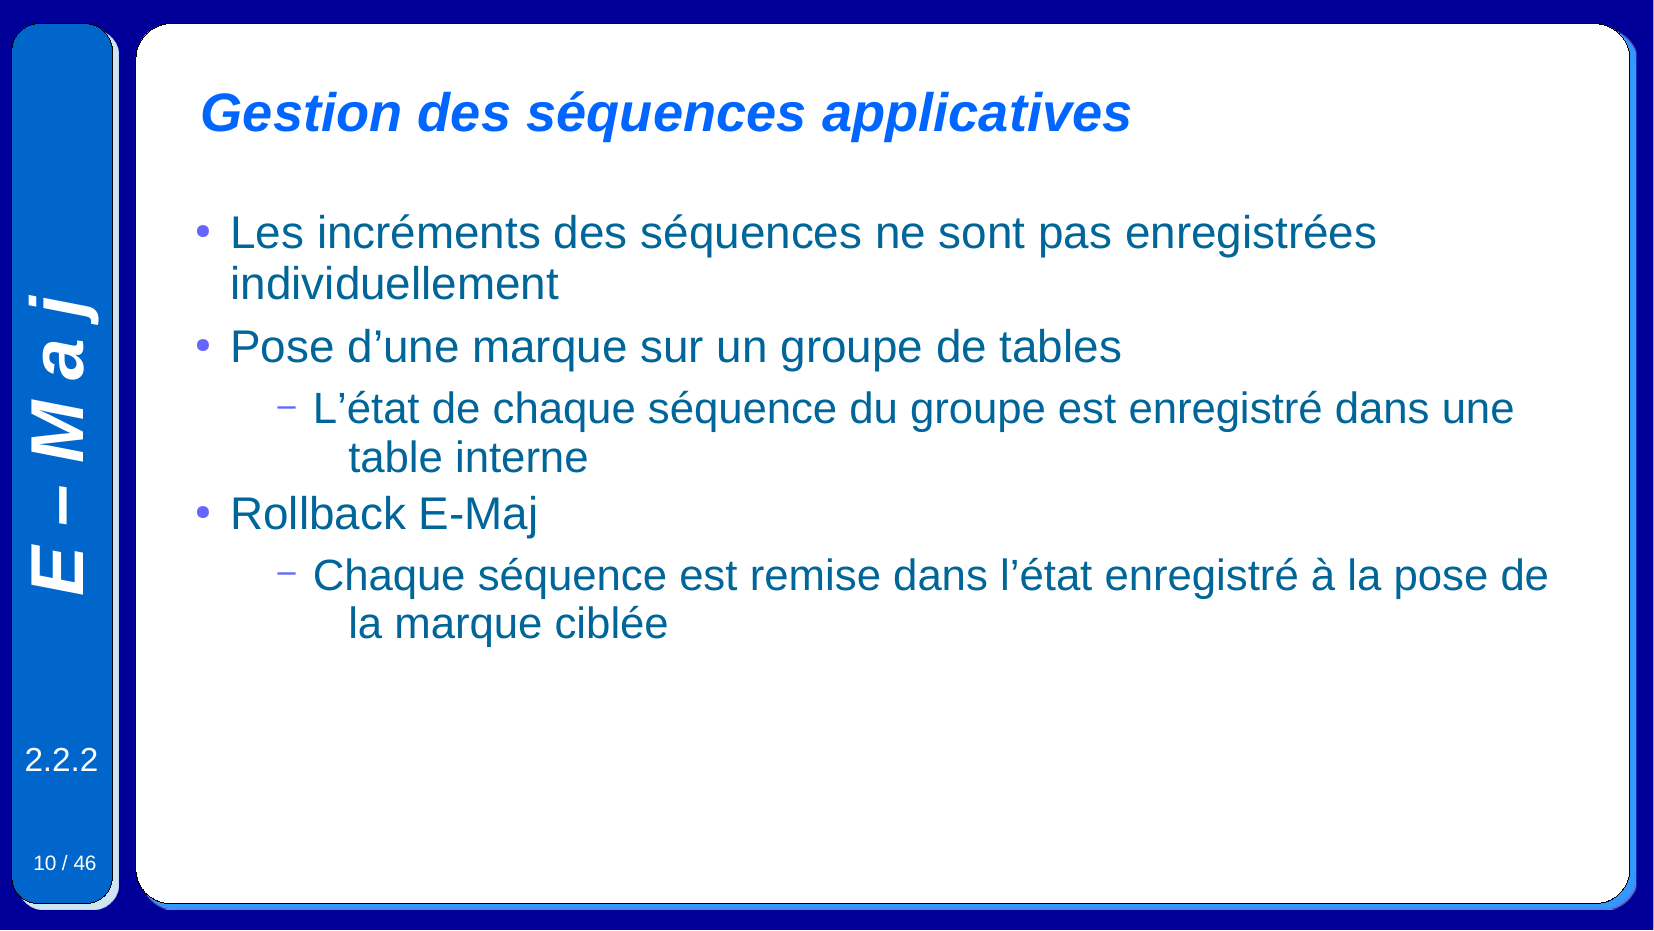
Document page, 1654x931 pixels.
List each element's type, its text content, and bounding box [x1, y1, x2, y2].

title Gestion des séquences applicatives [200, 34, 1575, 191]
list Les incréments des séquences ne sont pas enregistrées individuellement Pose d’une marque sur un groupe de tables L’état de chaque séquence du groupe est enregistré dans une table interne Rollback E-Maj Chaque séquence est remise dans l’état enregistré à la pose de la marque ciblée [177, 206, 1587, 827]
